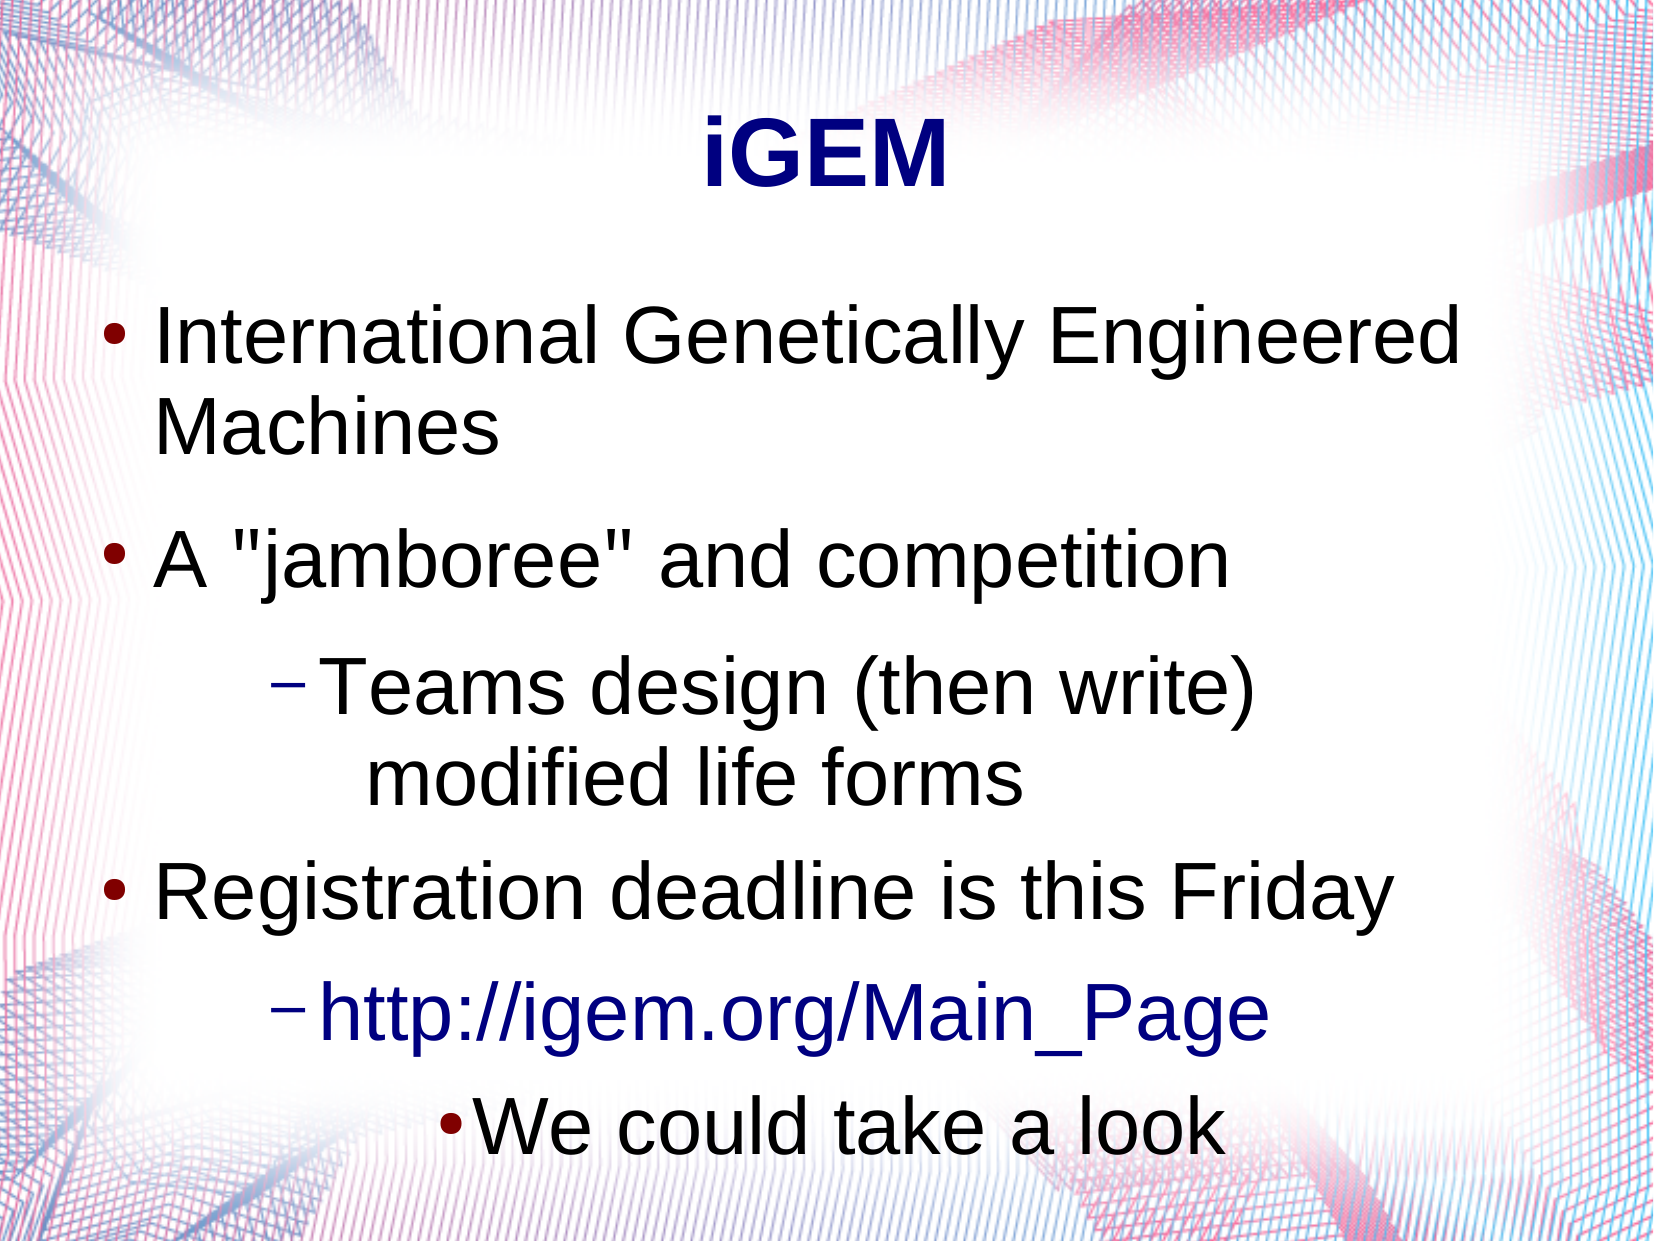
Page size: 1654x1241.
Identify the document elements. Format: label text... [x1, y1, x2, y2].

picture [0, 0, 1654, 1241]
title iGEM [82, 49, 1571, 257]
list International Genetically Engineered Machines A "jamboree" and competition Teams design (then write) modified life forms Registration deadline is this Friday http://igem.org/Main_Page We could take a look [82, 290, 1571, 1182]
